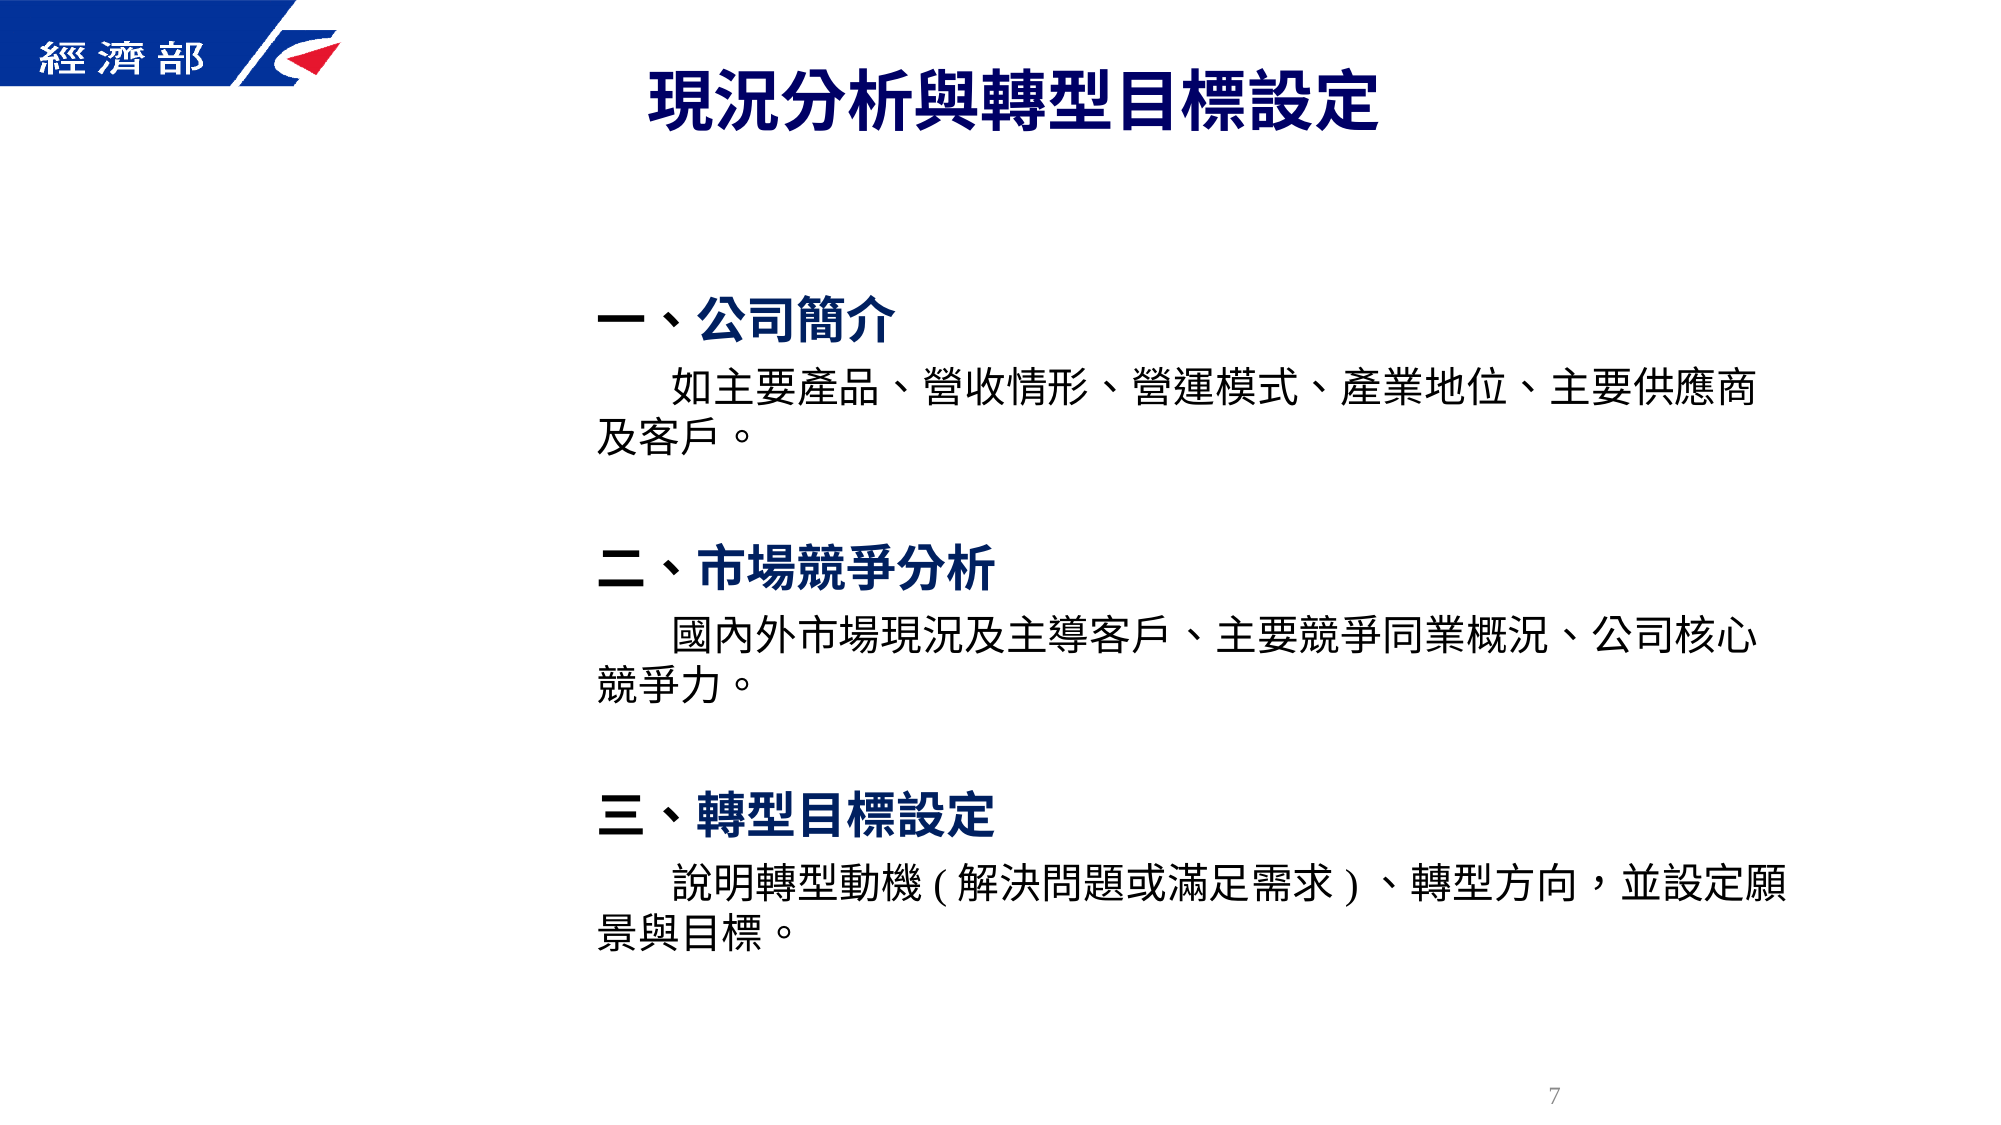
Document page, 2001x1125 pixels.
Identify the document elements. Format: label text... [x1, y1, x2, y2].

text_box 7 [1533, 1065, 2000, 1125]
text_box 一、公司簡介 如主要產品、營收情形、營運模式、產業地位、主要供應商及客戶。 二、市場競爭分析 國內外市場現況及主導客戶、主要競爭同業概況、公司核心競爭力。 三、轉型目標設定 說明轉型動機(解決問題或滿足需求)、轉型方向，並設定願景與目標。 [132, 281, 1803, 964]
text_box 現況分析與轉型目標設定 [382, 30, 1647, 168]
